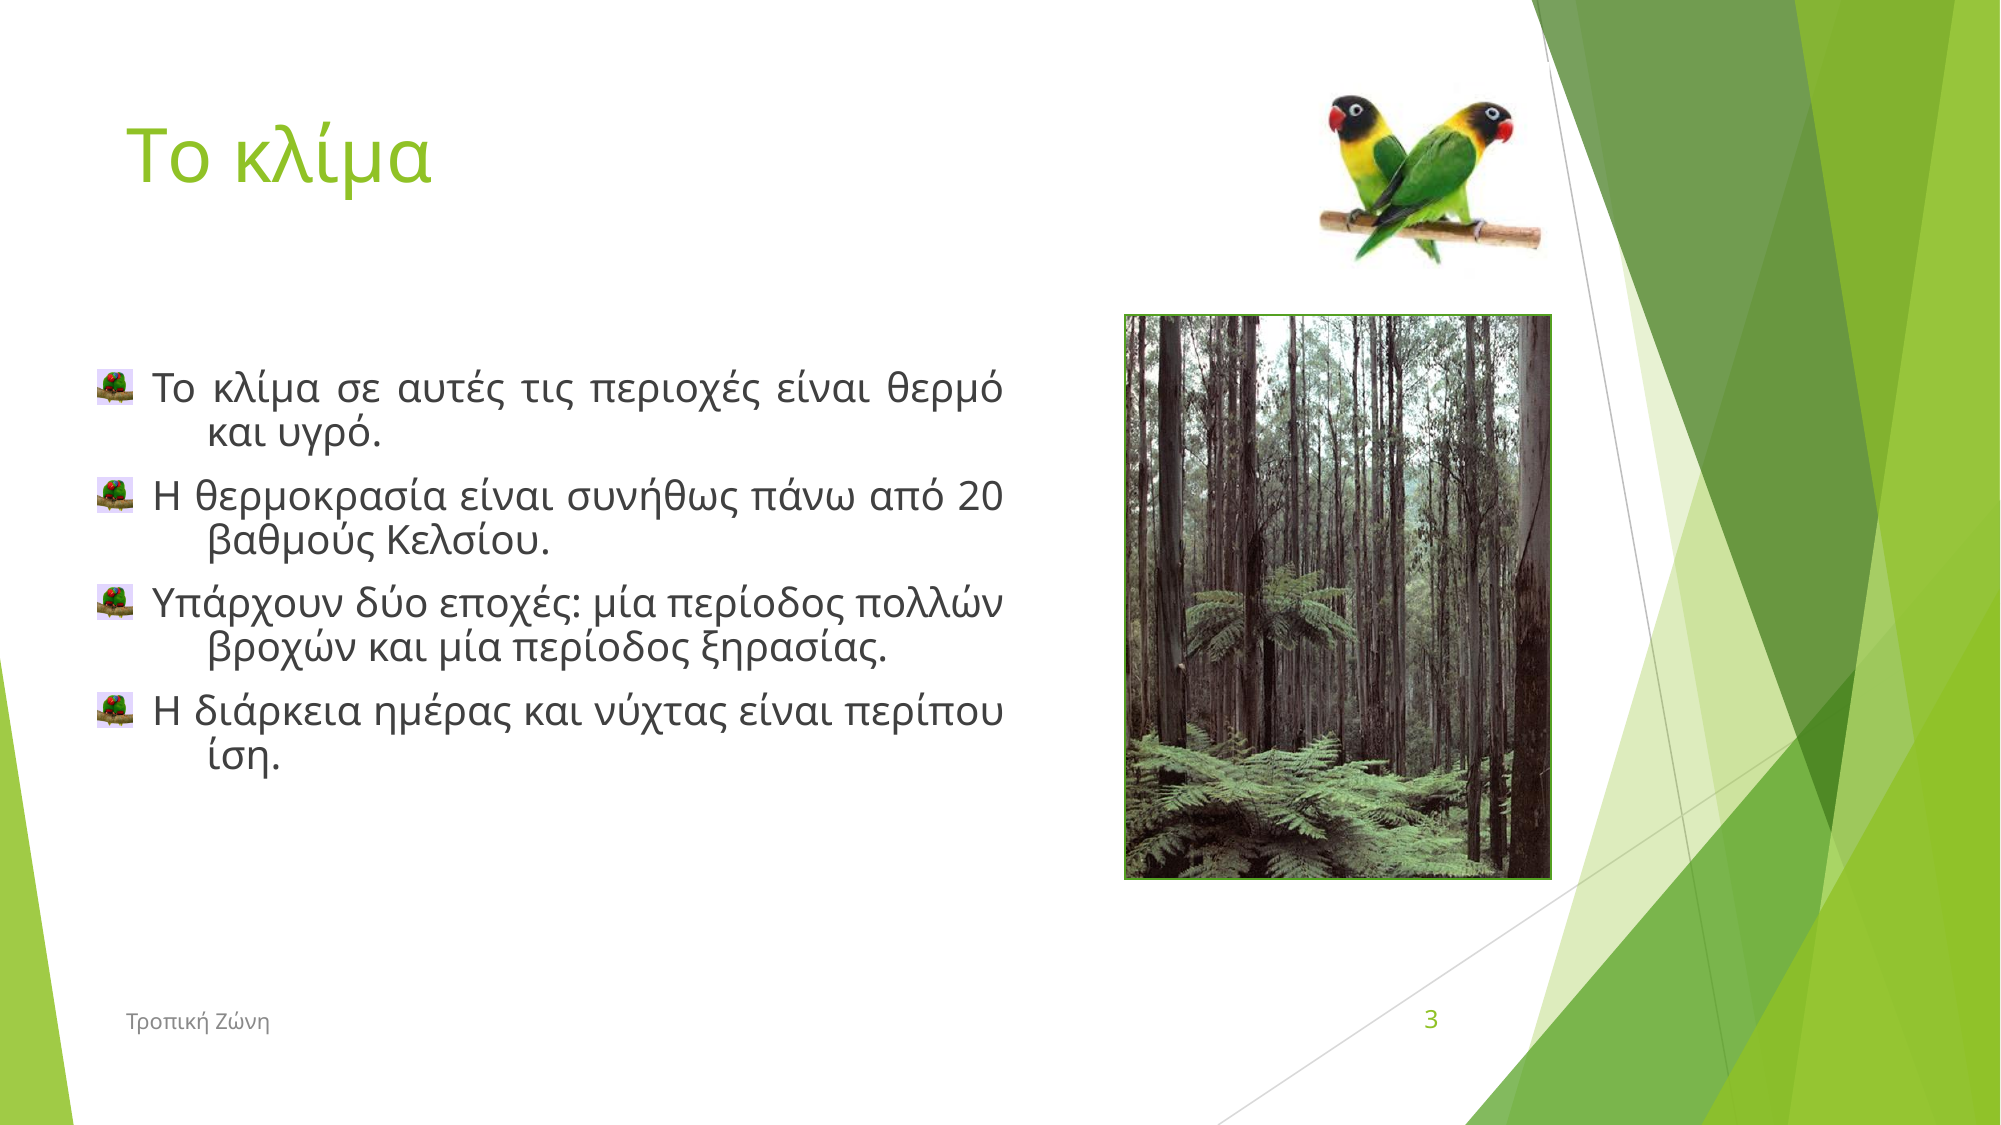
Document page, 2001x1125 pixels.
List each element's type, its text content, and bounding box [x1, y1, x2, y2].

text_box Τροπική Ζώνη [111, 991, 1145, 1051]
title Το κλίμα [111, 99, 1522, 317]
text_box [1409, 991, 1522, 1051]
list Το κλίμα σε αυτές τις περιοχές είναι θερμό και υγρό. Η θερμοκρασία είναι συνήθως πάνω από 20 βαθμούς Κελσίου. Υπάρχουν δύο εποχές: μία περίοδος πολλών βροχών και μία περίοδος ξηρασίας. Η διάρκεια ημέρας και νύχτας είναι περίπου ίση. [82, 360, 1021, 820]
picture [1126, 316, 1551, 879]
